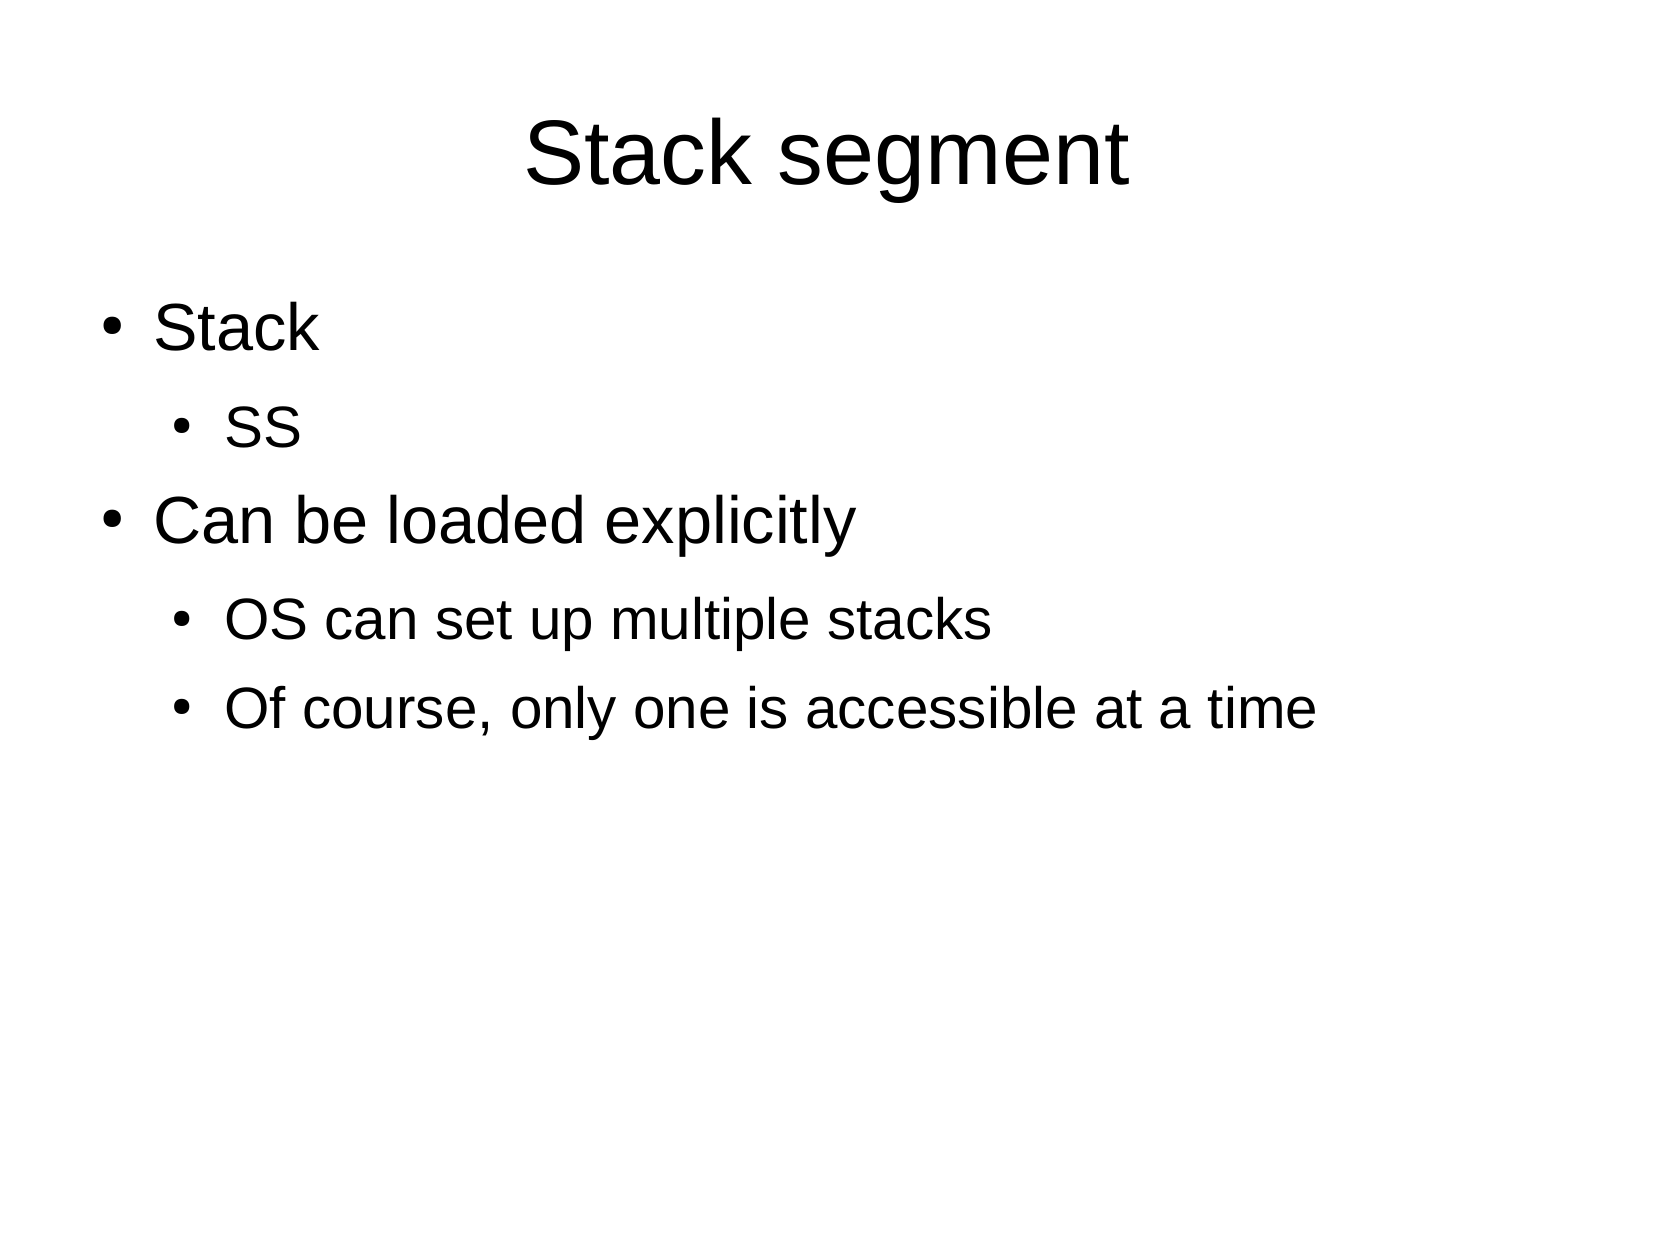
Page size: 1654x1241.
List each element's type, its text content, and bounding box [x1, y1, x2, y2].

list Stack SS Can be loaded explicitly OS can set up multiple stacks Of course, only one is accessible at a time [82, 290, 1571, 1010]
title Stack segment [82, 49, 1571, 257]
